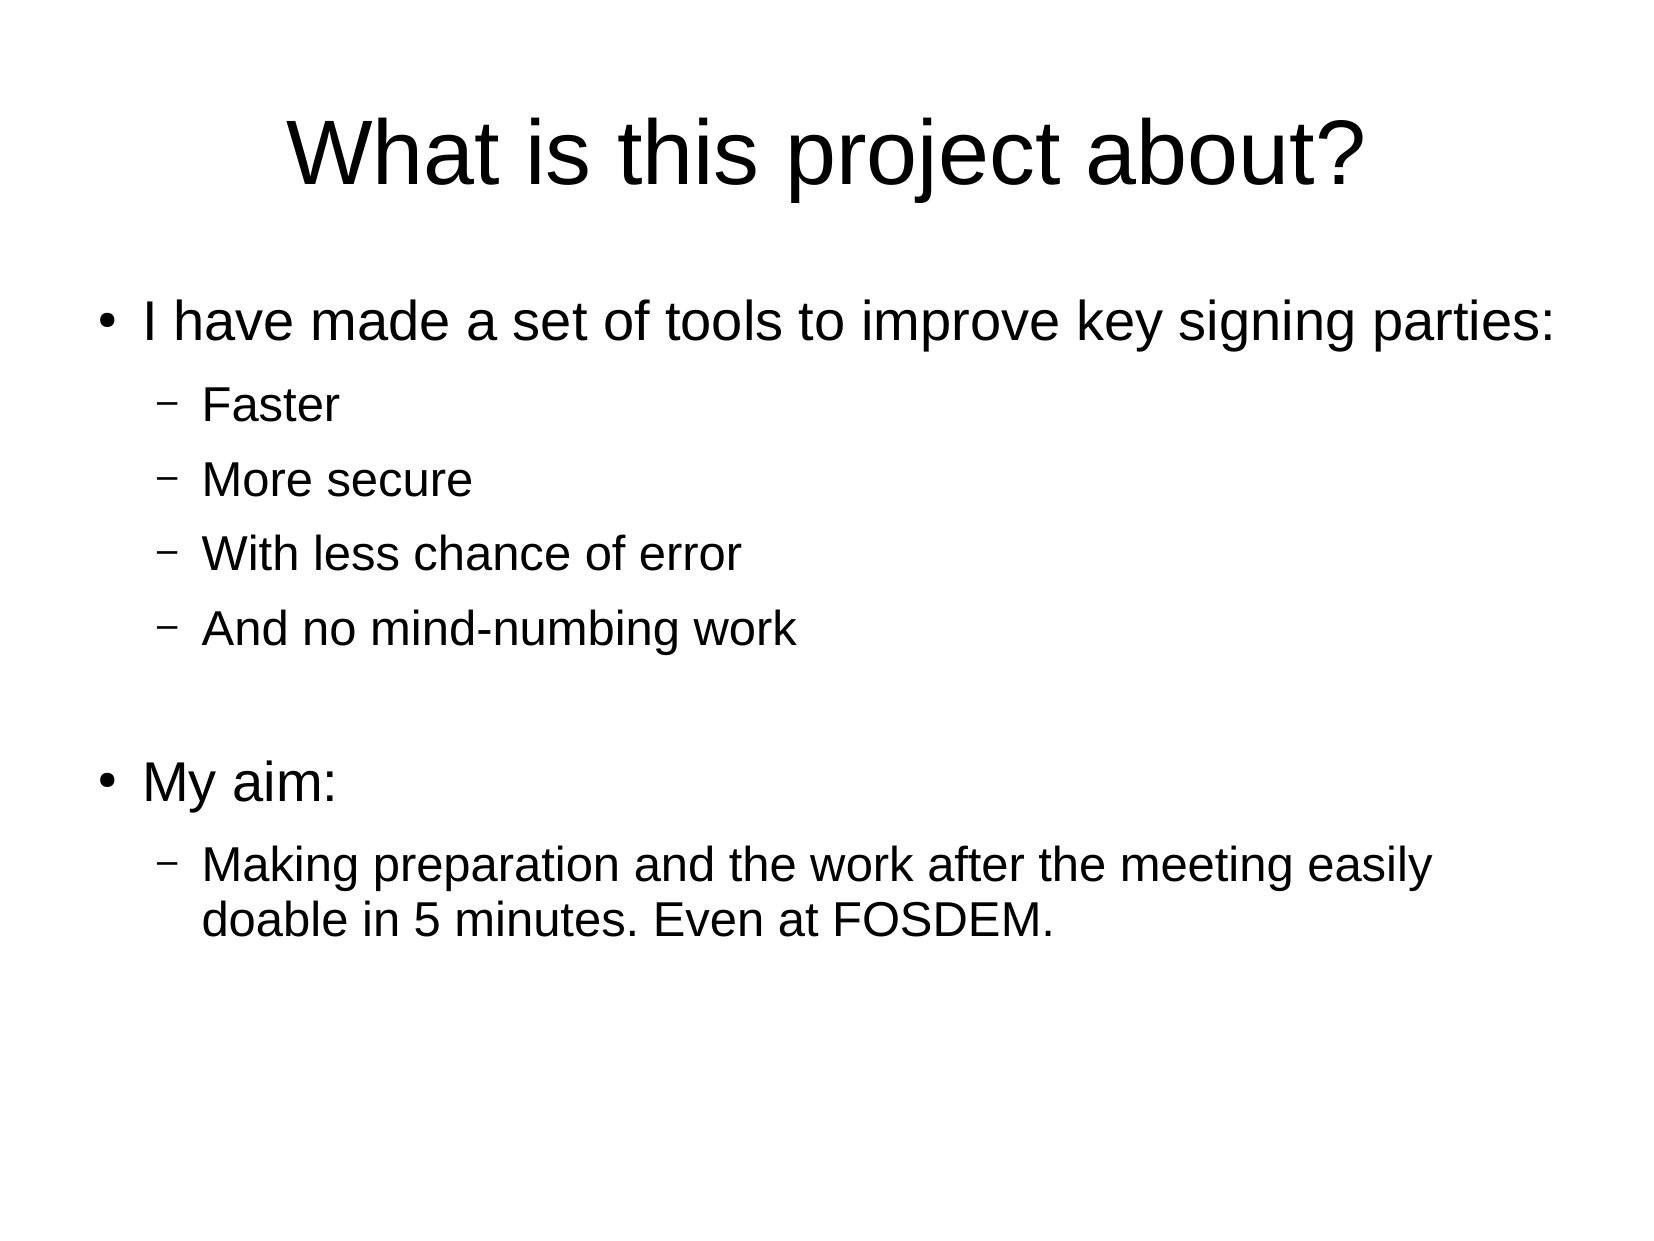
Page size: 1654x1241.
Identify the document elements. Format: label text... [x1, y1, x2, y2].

title What is this project about? [82, 49, 1571, 257]
list I have made a set of tools to improve key signing parties: Faster More secure With less chance of error And no mind-numbing work My aim: Making preparation and the work after the meeting easily doable in 5 minutes. Even at FOSDEM. [82, 290, 1571, 1010]
